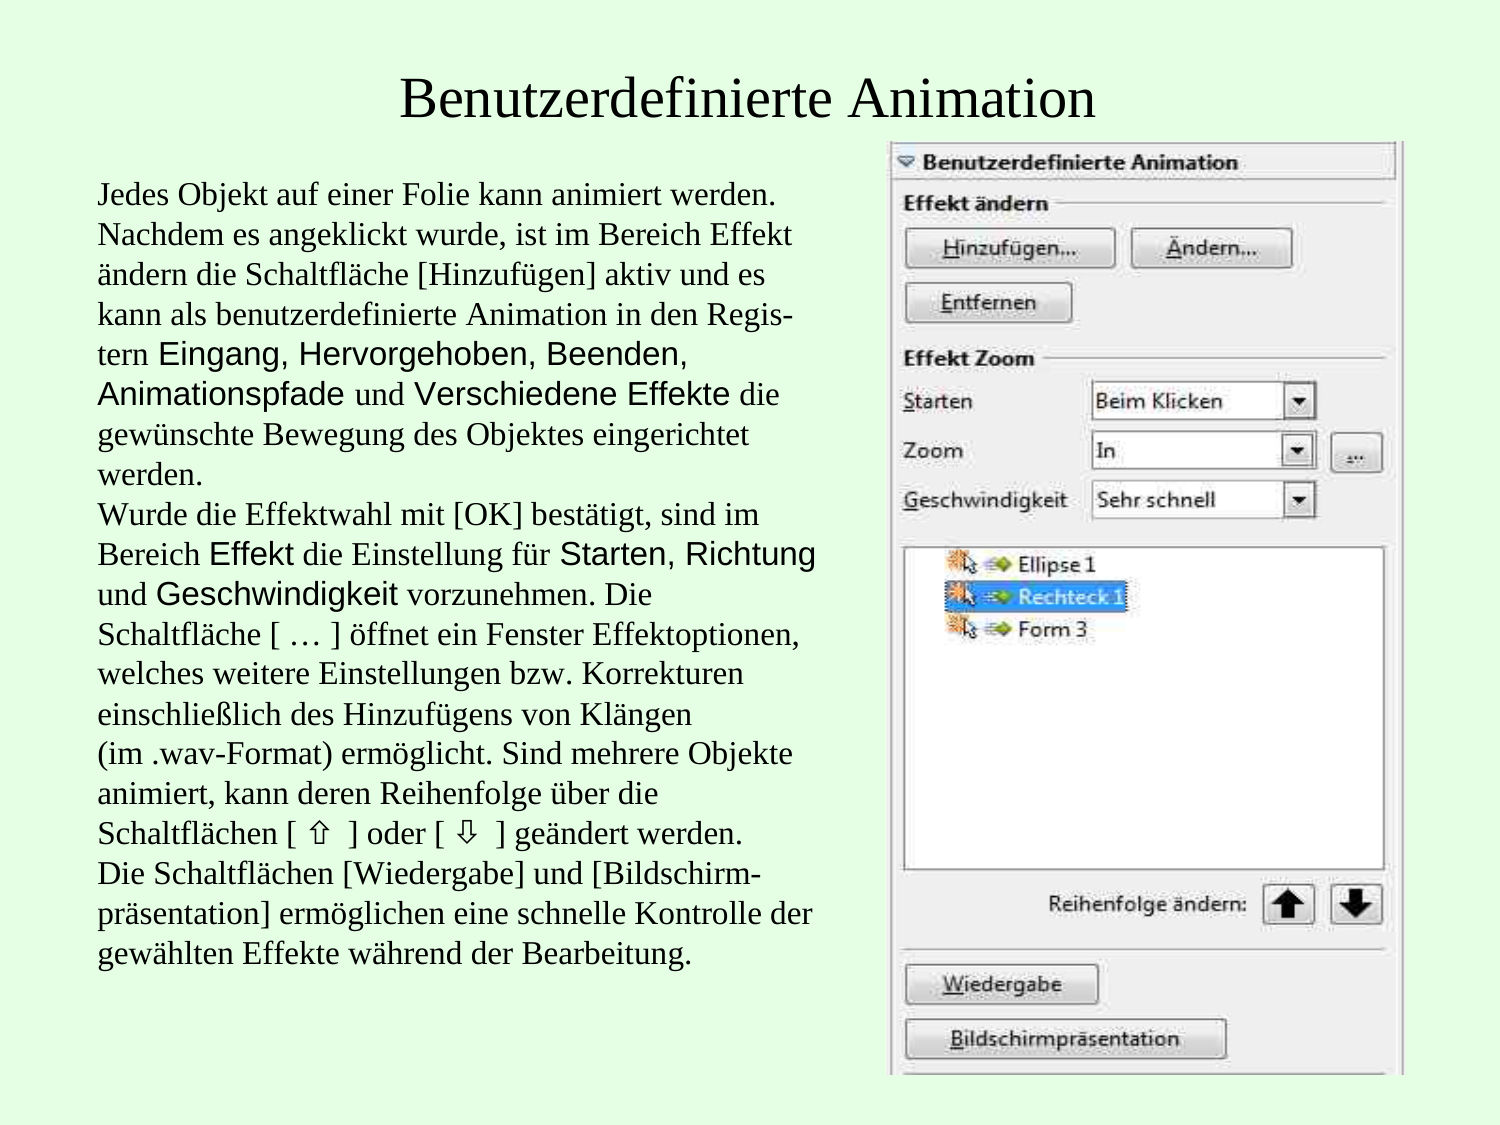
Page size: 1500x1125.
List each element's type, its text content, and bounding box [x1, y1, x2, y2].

title Benutzerdefinierte Animation [112, 16, 1385, 172]
text_box Jedes Objekt auf einer Folie kann animiert werden. Nachdem es angeklickt wurde, ist im Bereich Effekt ändern die Schaltfläche [Hinzufügen] aktiv und es kann als benutzerdefinierte Animation in den Regis-tern Eingang, Hervorgehoben, Beenden, Animationspfade und Verschiedene Effekte die gewünschte Bewegung des Objektes eingerichtet werden. Wurde die Effektwahl mit [OK] bestätigt, sind im Bereich Effekt die Einstellung für Starten, Richtung und Geschwindigkeit vorzunehmen. Die Schaltfläche [ … ] öffnet ein Fenster Effektoptionen, welches weitere Einstellungen bzw. Korrekturen einschließlich des Hinzufügens von Klängen (im .wav-Format) ermöglicht. Sind mehrere Objekte animiert, kann deren Reihenfolge über die Schaltflächen [  ] oder [  ] geändert werden. Die Schaltflächen [Wiedergabe] und [Bildschirm-präsentation] ermöglichen eine schnelle Kontrolle der gewählten Effekte während der Bearbeitung. [82, 165, 839, 1075]
text_box [885, 141, 1406, 1075]
